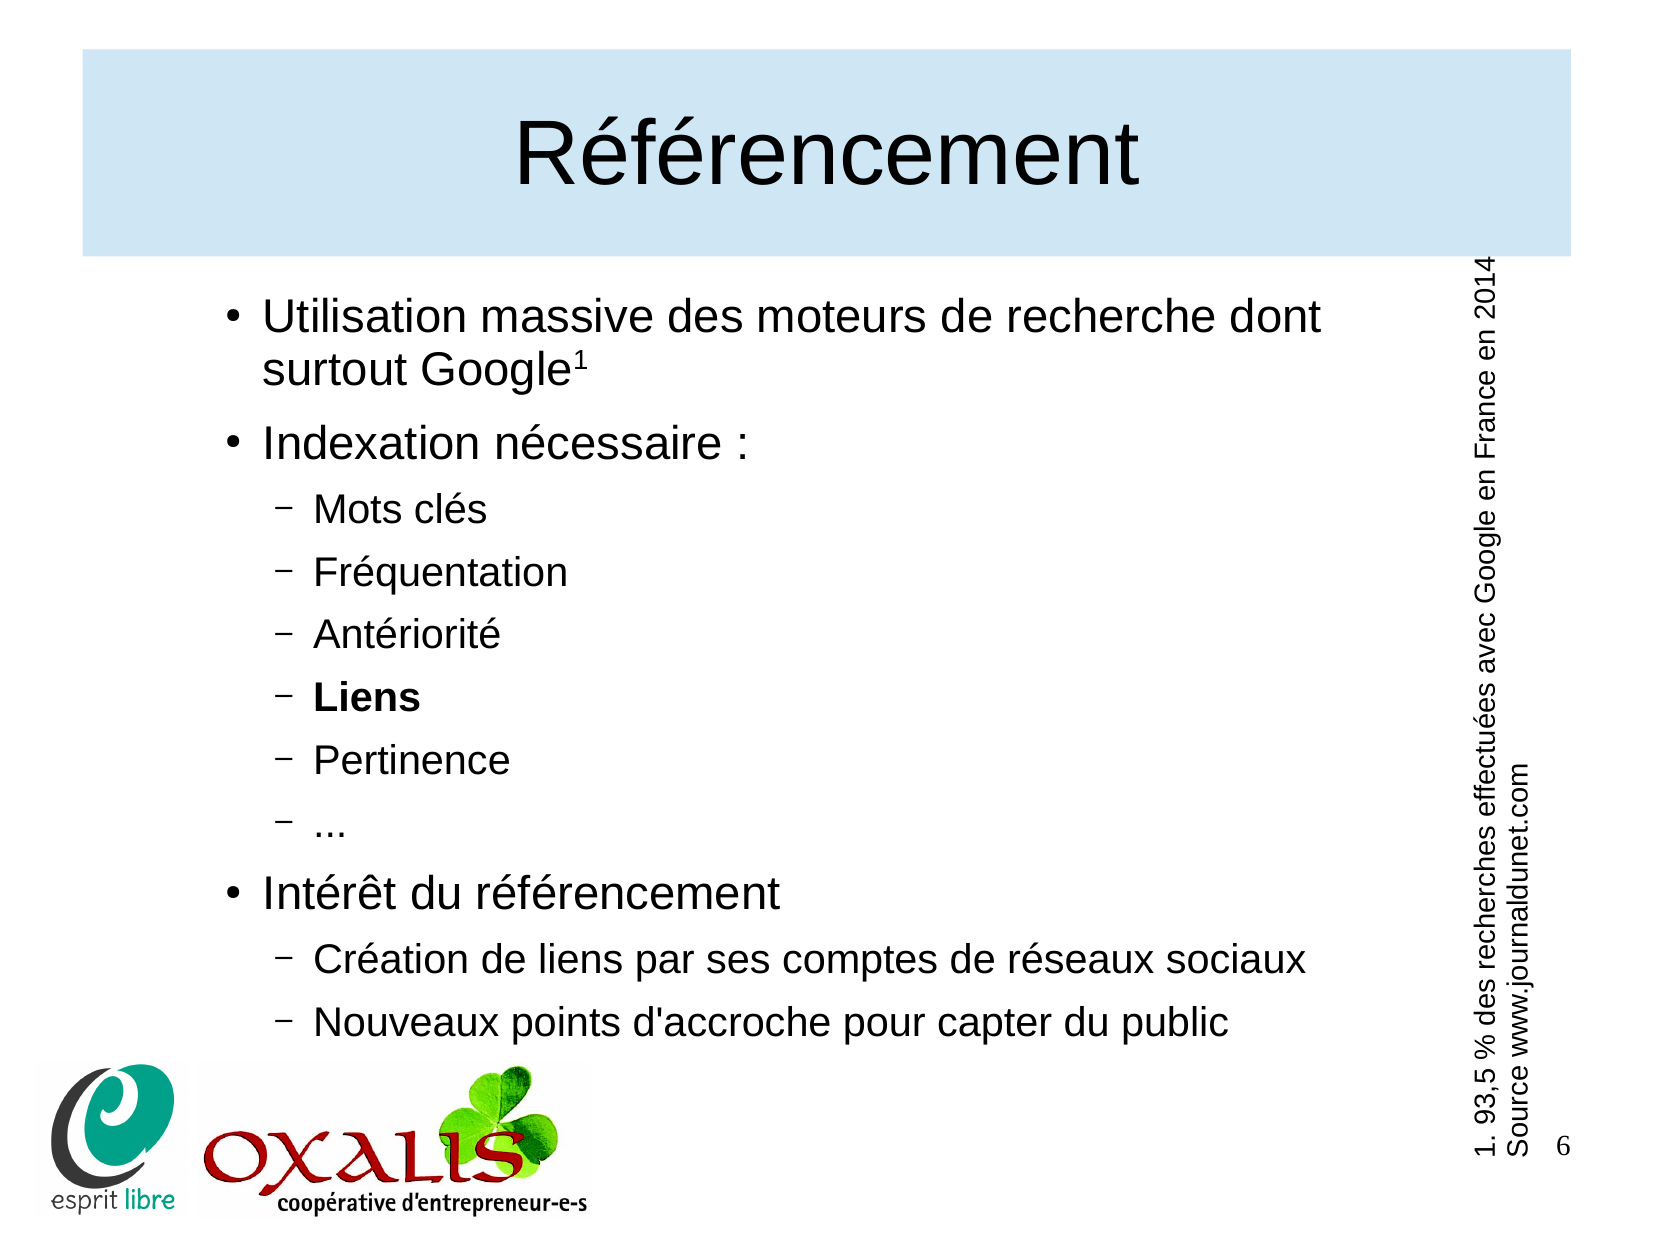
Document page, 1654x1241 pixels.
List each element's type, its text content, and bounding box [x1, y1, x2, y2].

title Référencement [82, 49, 1571, 257]
picture [35, 1061, 189, 1216]
list Utilisation massive des moteurs de recherche dont surtout Google1 Indexation nécessaire : Mots clés Fréquentation Antériorité Liens Pertinence ... Intérêt du référencement Création de liens par ses comptes de réseaux sociaux Nouveaux points d'accroche pour capter du public [212, 290, 1371, 1052]
text_box 1. 93,5 % des recherches effectuées avec Google en France en 2014 Source www.journaldunet.com [1460, 240, 1542, 1209]
picture [198, 1062, 591, 1219]
